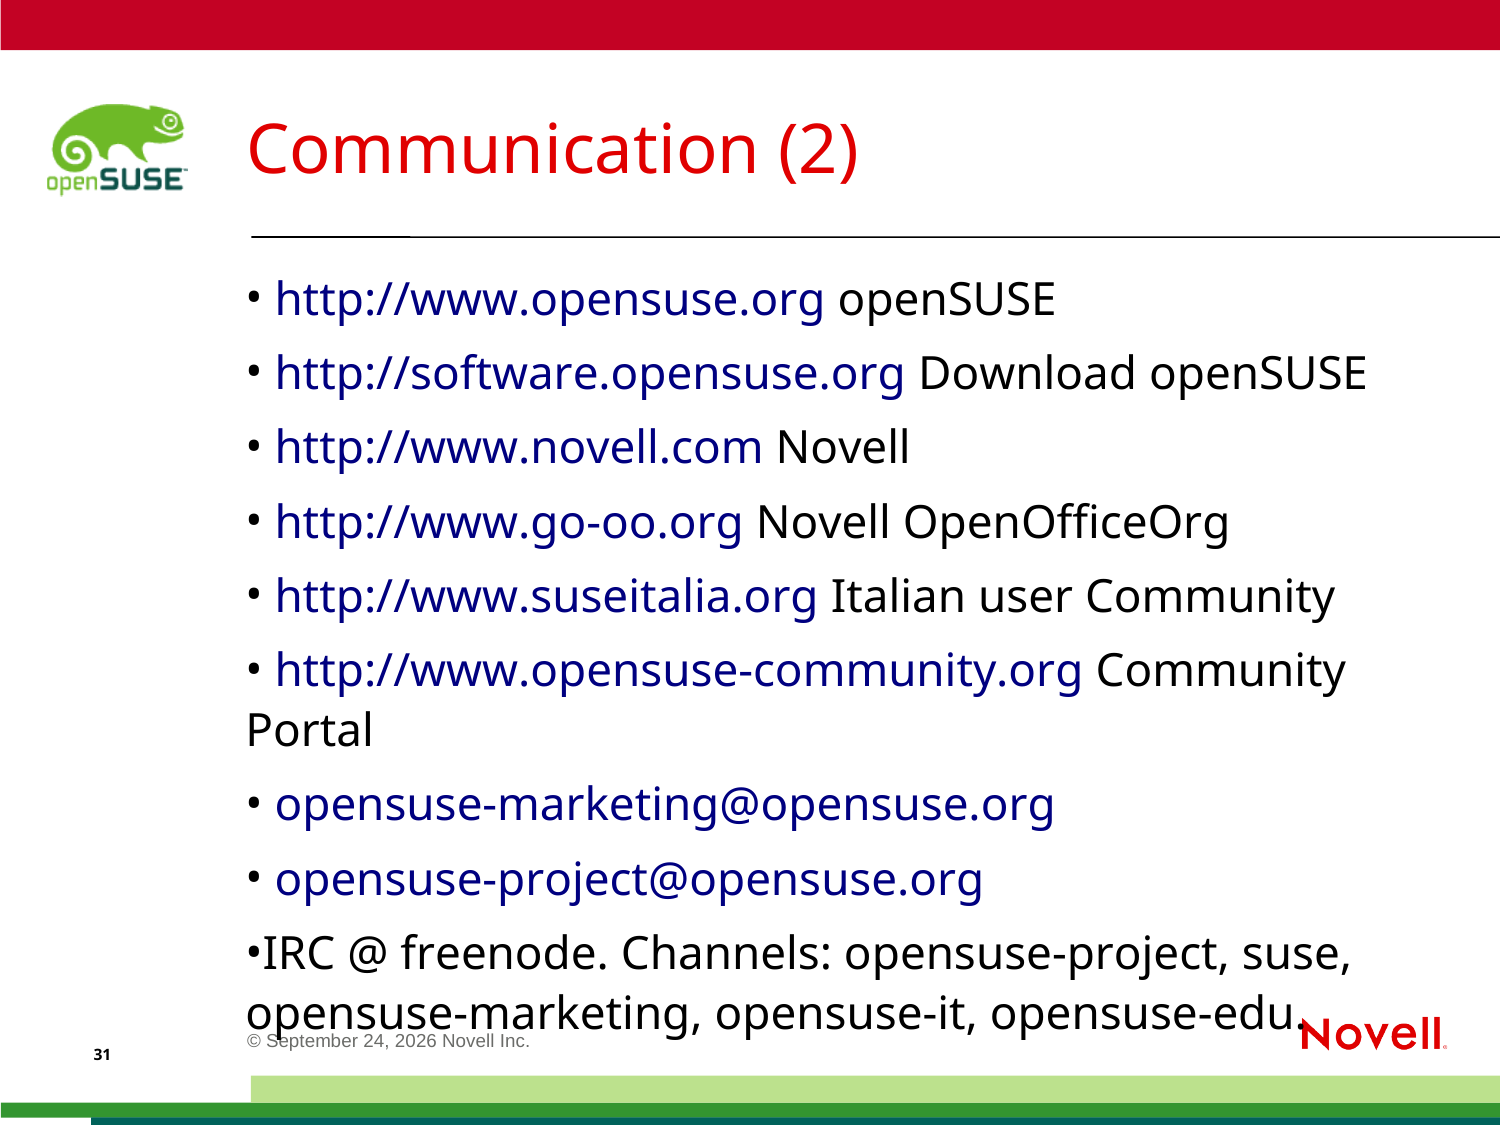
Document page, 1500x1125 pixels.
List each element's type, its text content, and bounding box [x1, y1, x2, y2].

picture [47, 104, 188, 197]
title Communication (2) [246, 68, 1409, 231]
list http://www.opensuse.org openSUSE http://software.opensuse.org Download openSUSE http://www.novell.com Novell http://www.go-oo.org Novell OpenOfficeOrg http://www.suseitalia.org Italian user Community http://www.opensuse-community.org Community Portal opensuse-marketing@opensuse.org opensuse-project@opensuse.org IRC @ freenode. Channels: opensuse-project, suse, opensuse-marketing, opensuse-it, opensuse-edu. [245, 267, 1458, 1010]
picture [1295, 1011, 1453, 1056]
